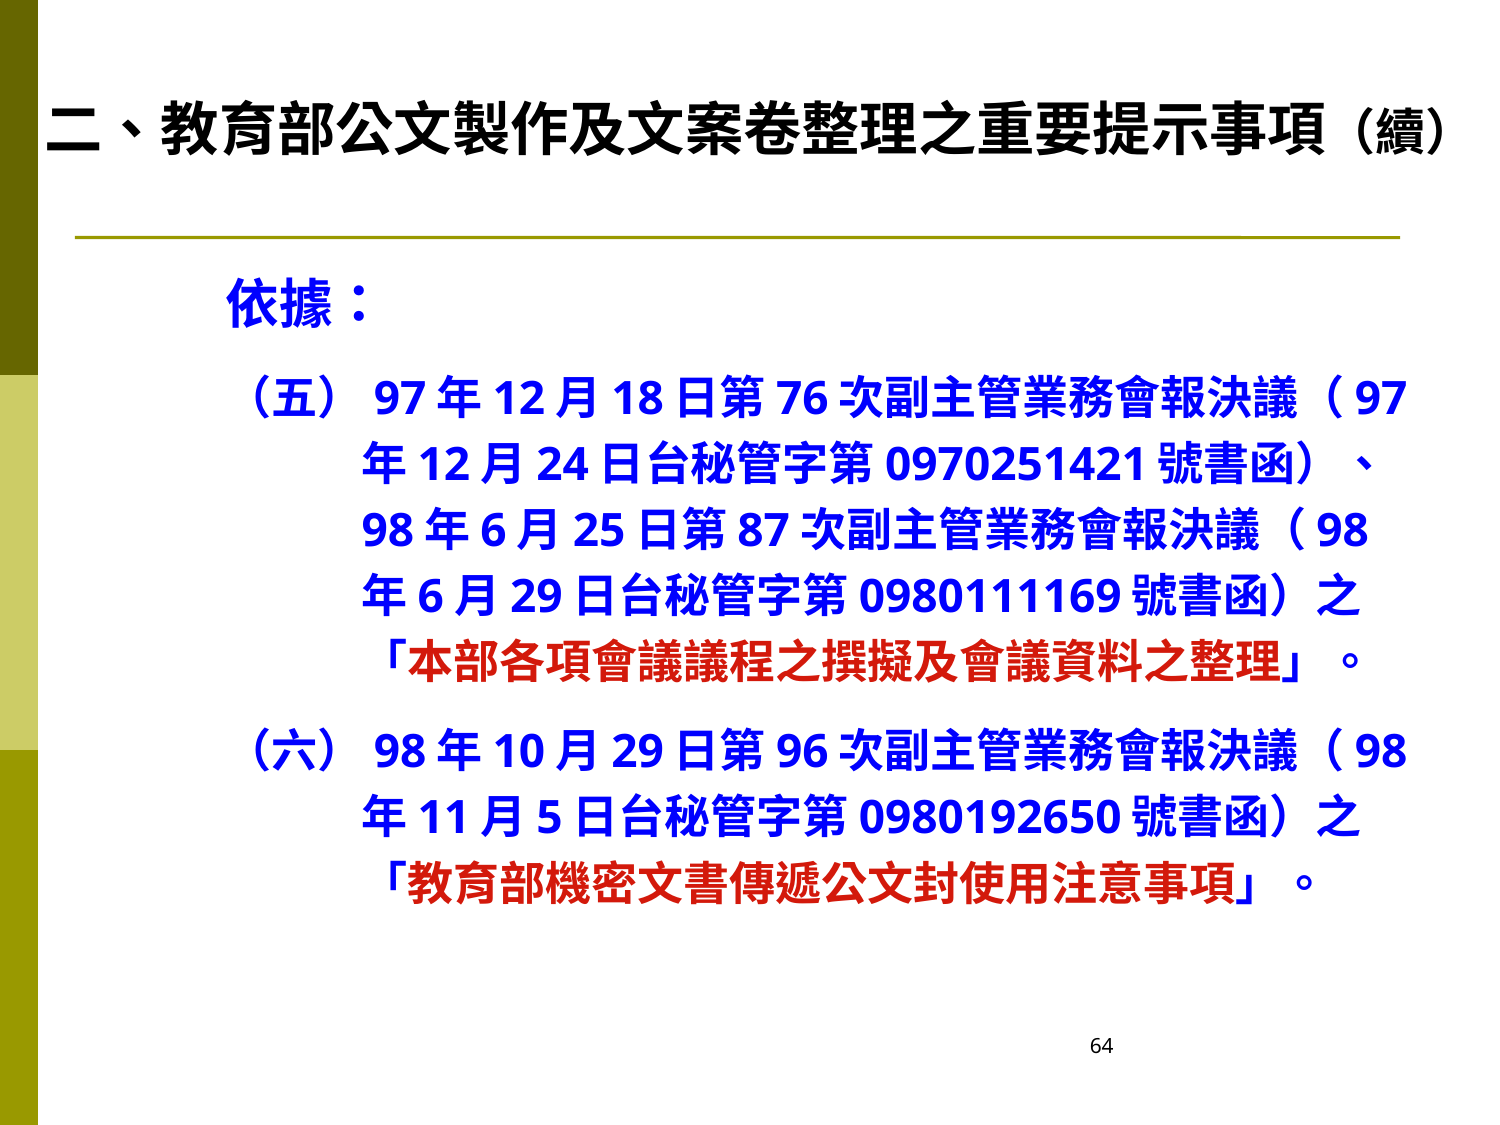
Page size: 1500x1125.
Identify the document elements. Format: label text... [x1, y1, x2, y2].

list 依據： （五）97年12月18日第76次副主管業務會報決議（97年12月24日台秘管字第0970251421號書函）、98年6月25日第87次副主管業務會報決議（98年6月29日台秘管字第0980111169號書函）之「本部各項會議議程之撰擬及會議資料之整理」。 （六）98年10月29日第96次副主管業務會報決議（98年11月5日台秘管字第0980192650號書函）之「教育部機密文書傳遞公文封使用注意事項」。 [75, 262, 1426, 1006]
text_box [1074, 1025, 1426, 1101]
title 二、教育部公文製作及文案卷整理之重要提示事項（續） [29, 42, 1500, 170]
